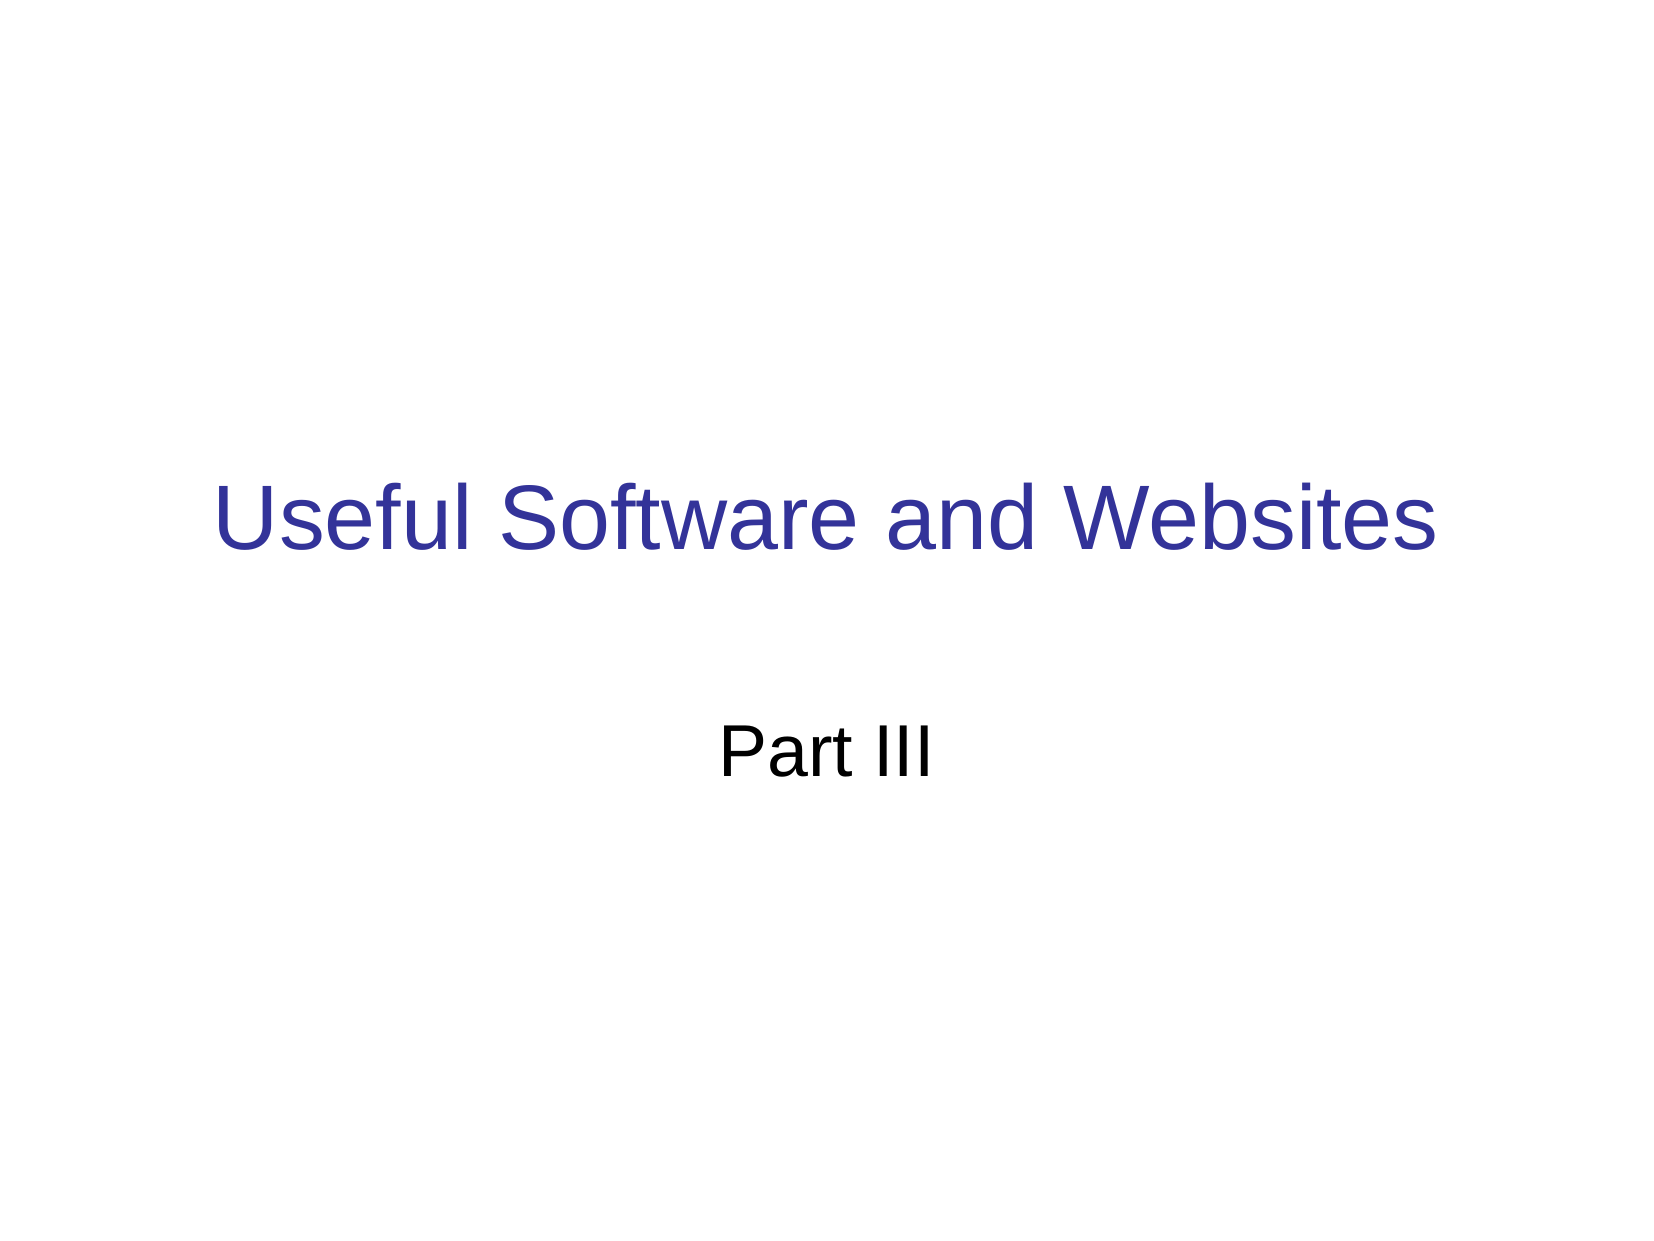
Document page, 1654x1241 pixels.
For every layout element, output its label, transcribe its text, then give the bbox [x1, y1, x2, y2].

subtitle Part III [248, 702, 1406, 1020]
title Useful Software and Websites [124, 385, 1530, 652]
